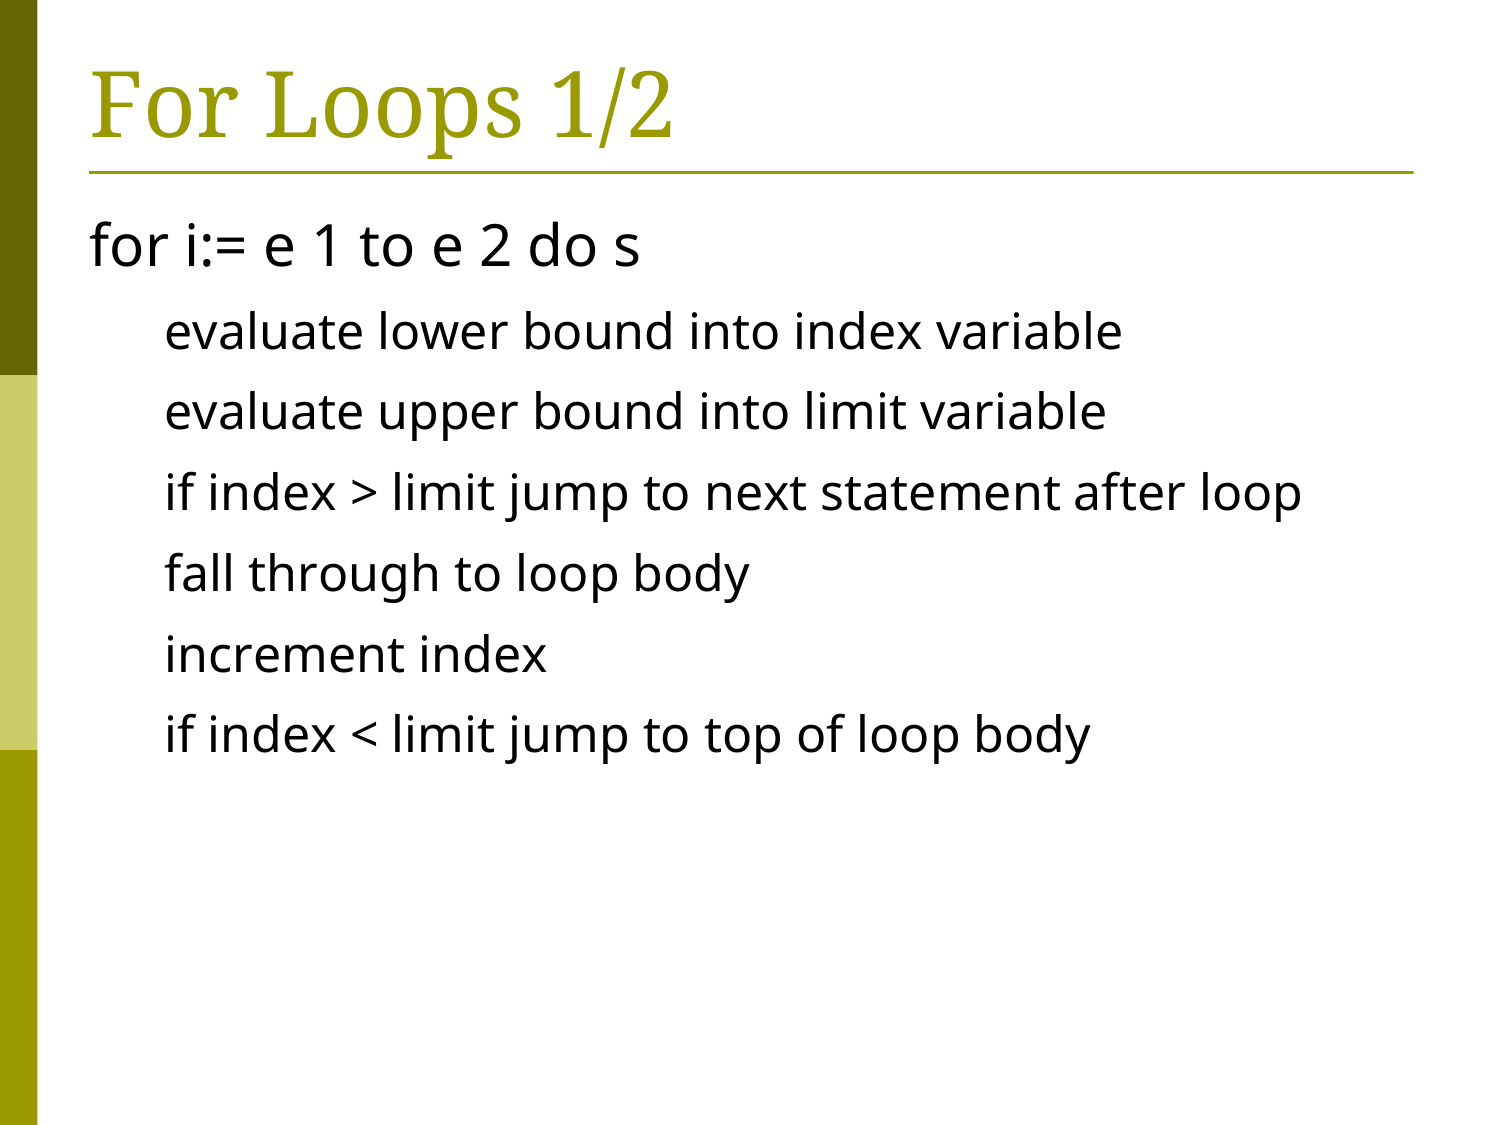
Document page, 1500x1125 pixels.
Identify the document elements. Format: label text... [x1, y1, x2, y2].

title For Loops 1/2 [75, 45, 1426, 173]
list for i:= e 1 to e 2 do s evaluate lower bound into index variable evaluate upper bound into limit variable if index > limit jump to next statement after loop fall through to loop body increment index if index < limit jump to top of loop body [75, 196, 1426, 1006]
